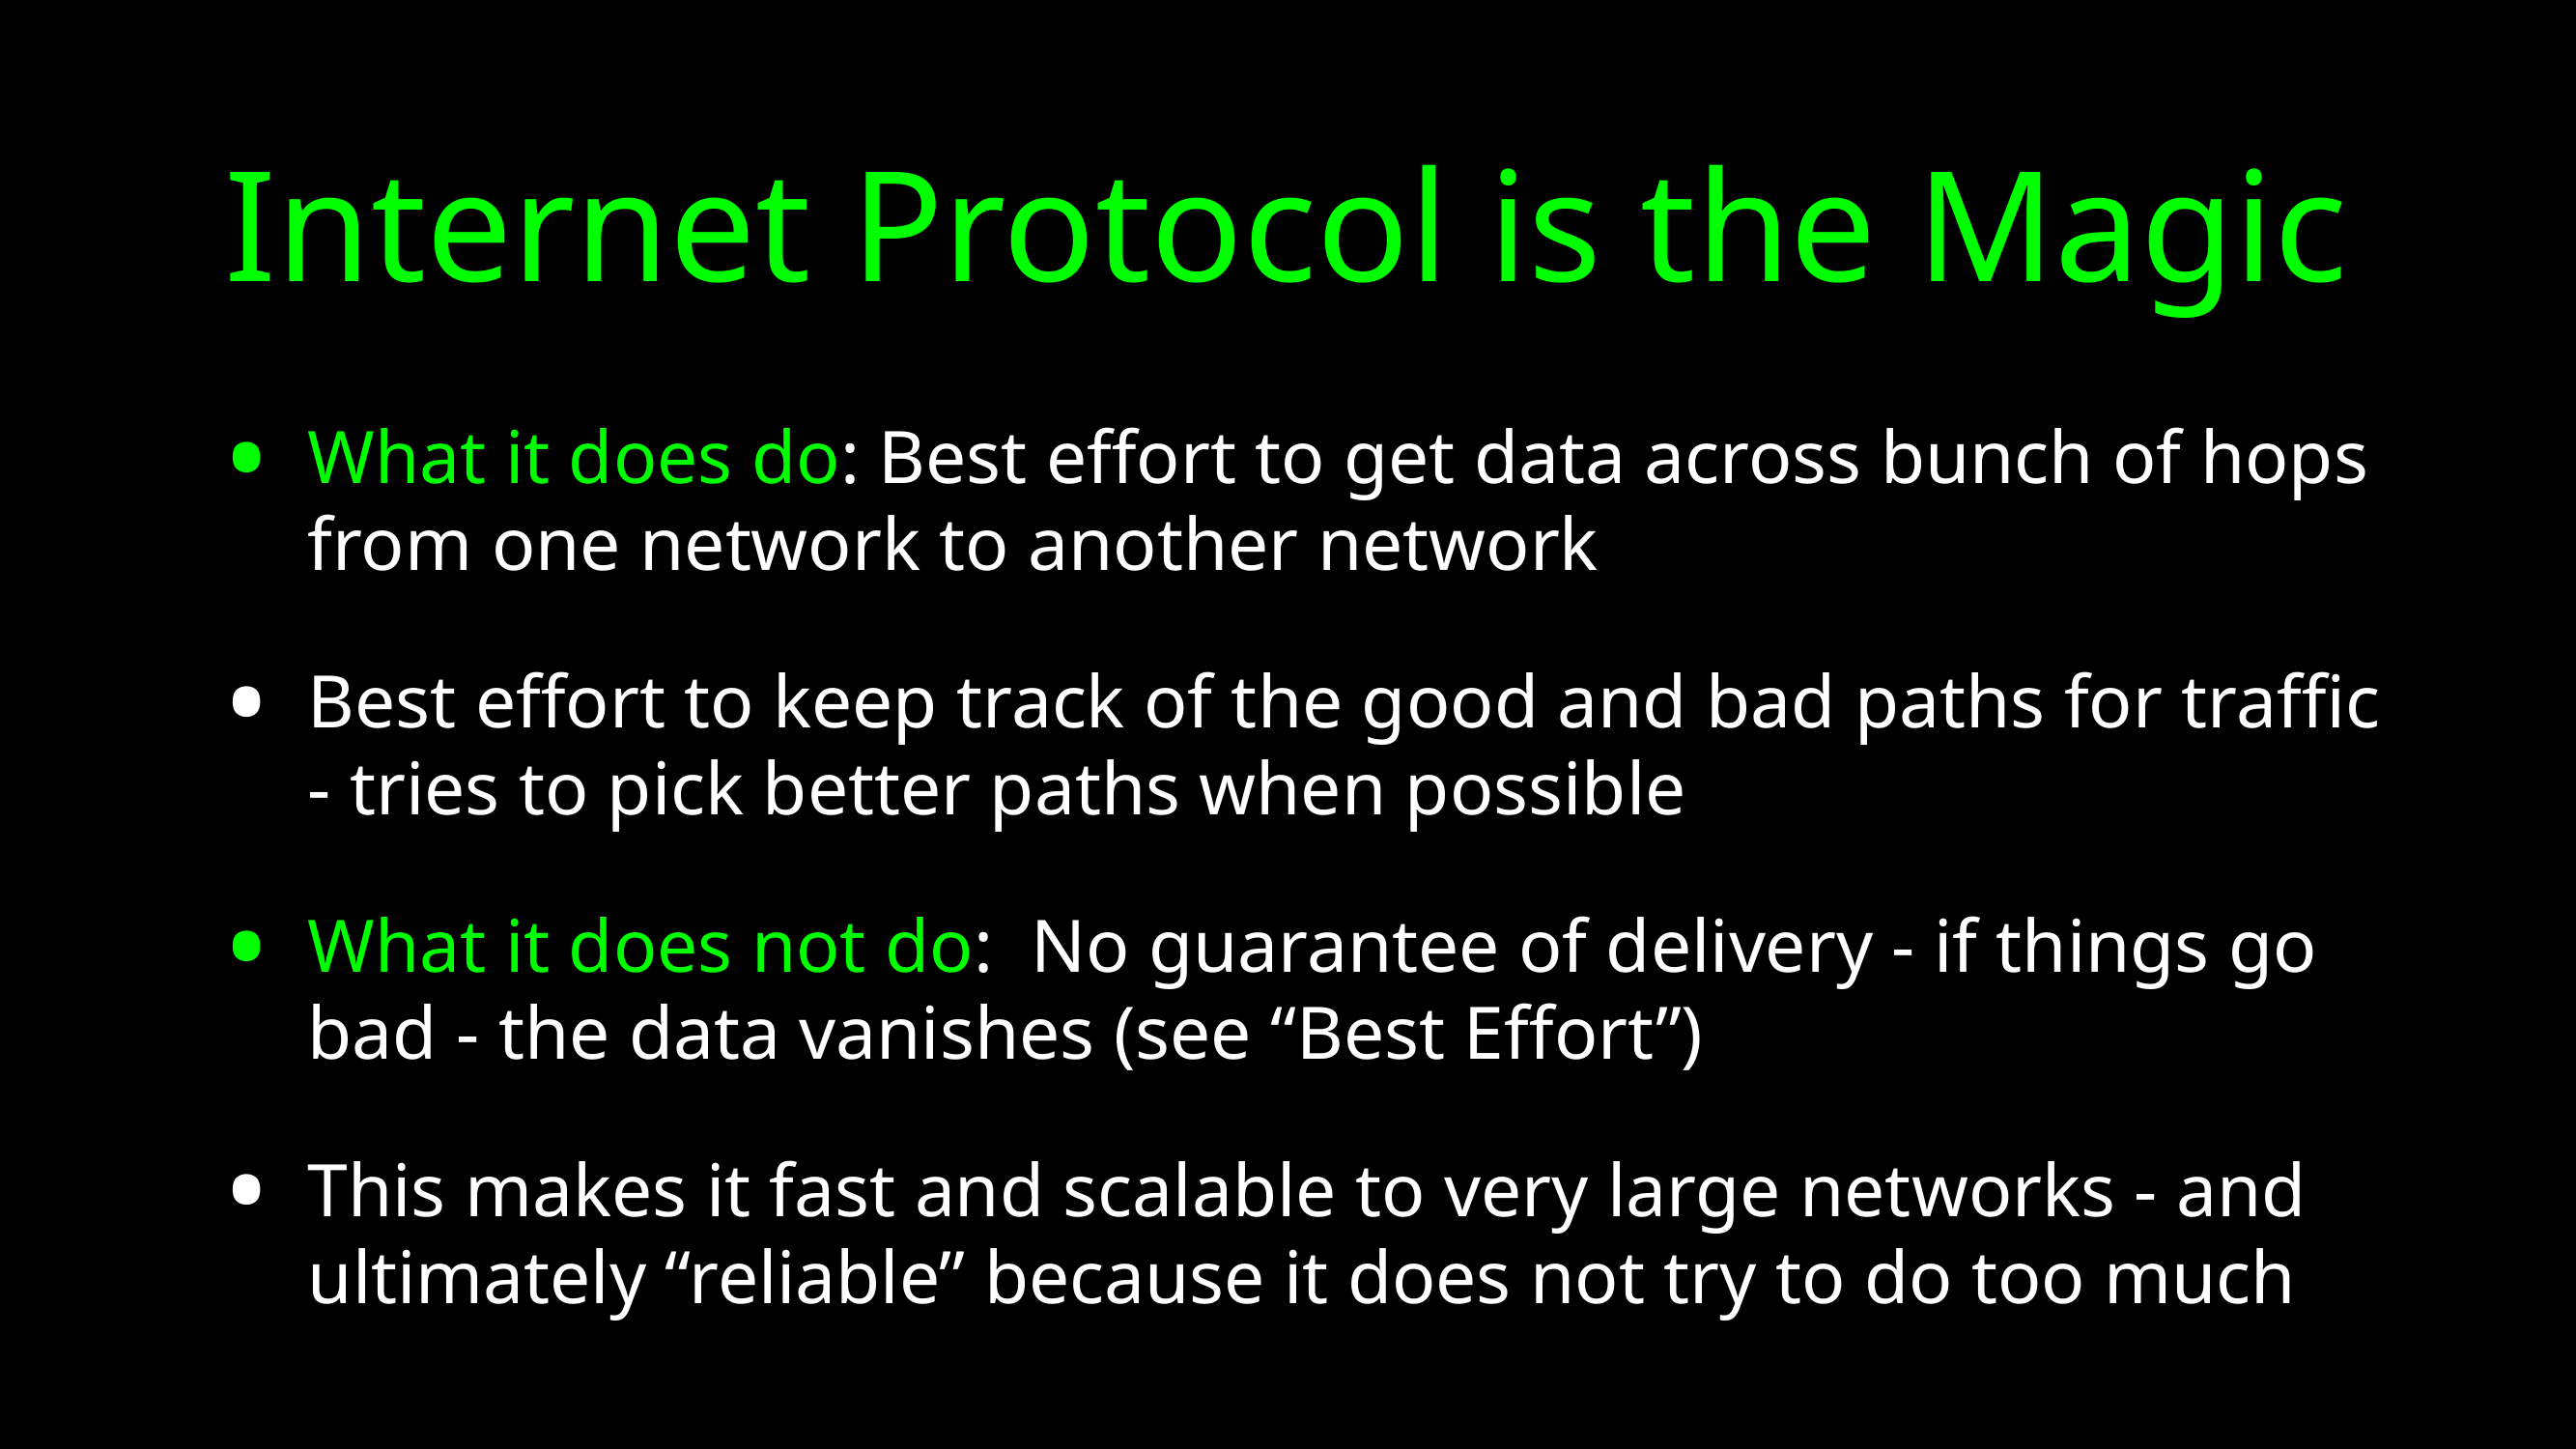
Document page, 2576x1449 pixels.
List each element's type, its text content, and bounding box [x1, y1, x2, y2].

title Internet Protocol is the Magic [183, 38, 2392, 403]
list What it does do: Best effort to get data across bunch of hops from one network to another network Best effort to keep track of the good and bad paths for traffic - tries to pick better paths when possible What it does not do: No guarantee of delivery - if things go bad - the data vanishes (see “Best Effort”) This makes it fast and scalable to very large networks - and ultimately “reliable” because it does not try to do too much [183, 405, 2392, 1324]
